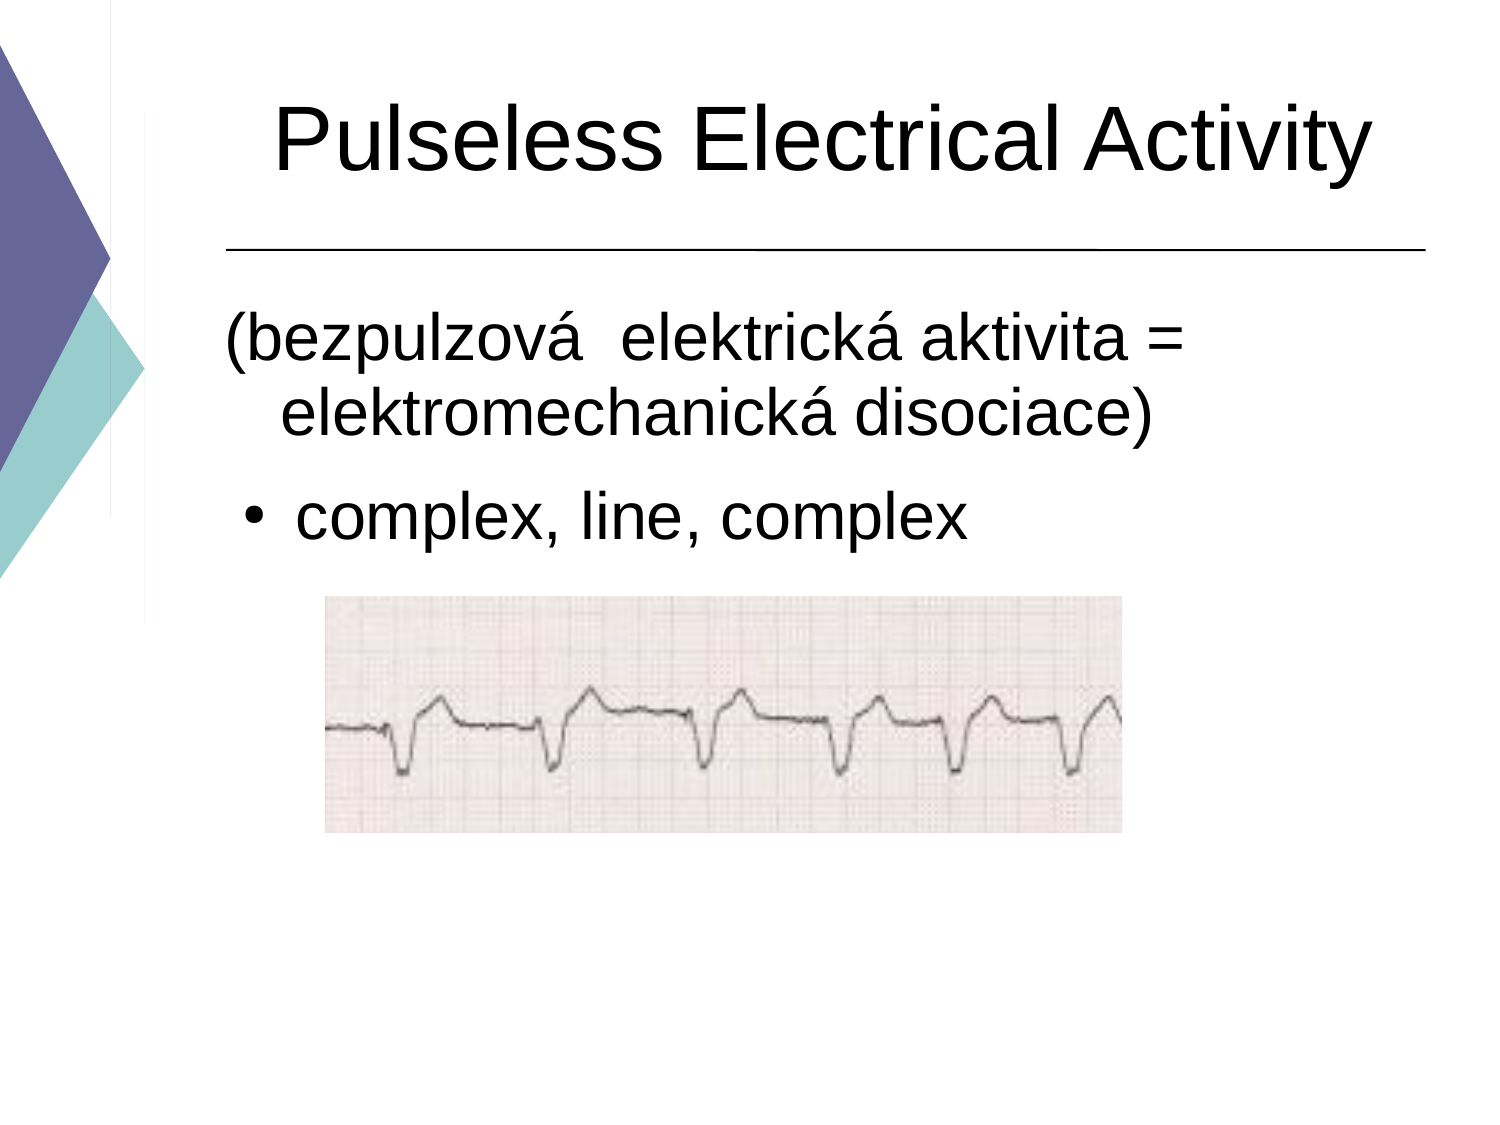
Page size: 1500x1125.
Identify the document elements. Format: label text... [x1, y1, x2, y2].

title Pulseless Electrical Activity [224, 41, 1425, 237]
list (bezpulzová elektrická aktivita = elektromechanická disociace) complex, line, complex [224, 299, 1425, 975]
picture [324, 596, 1123, 833]
